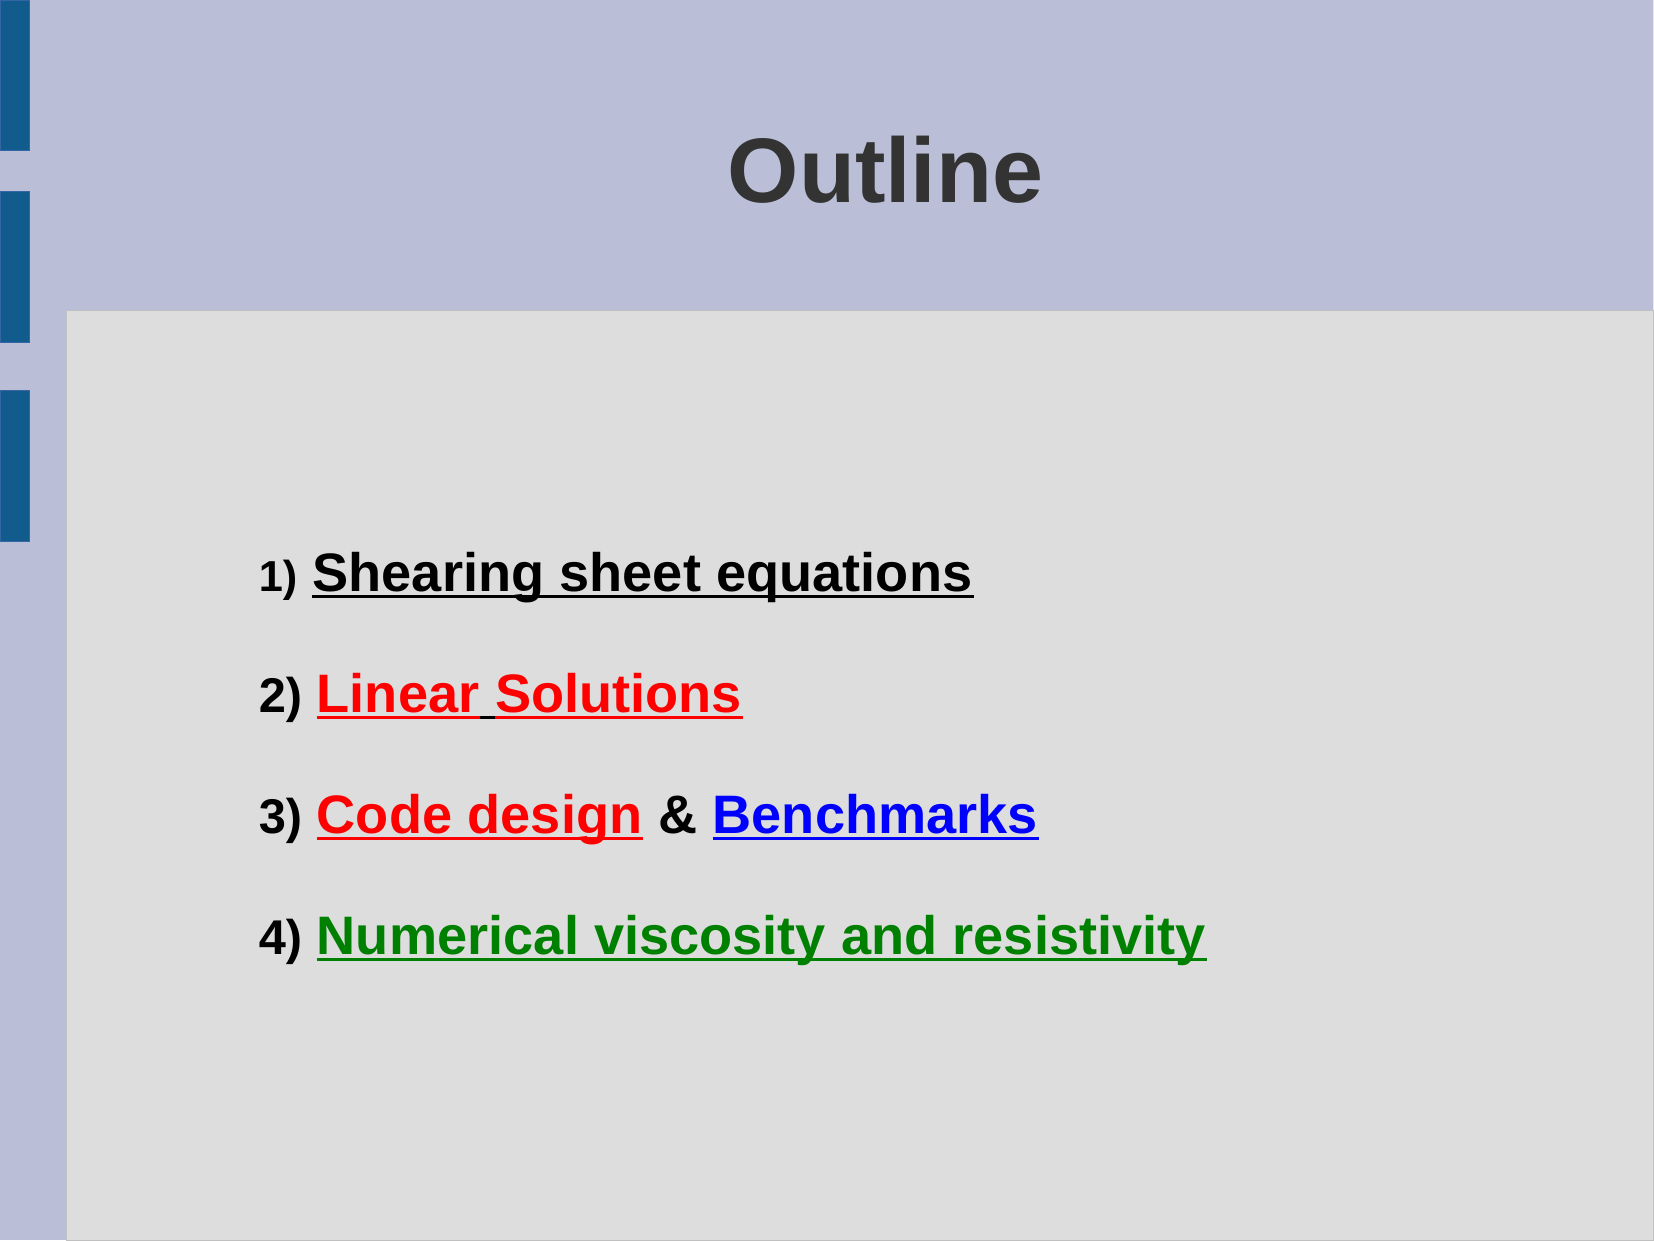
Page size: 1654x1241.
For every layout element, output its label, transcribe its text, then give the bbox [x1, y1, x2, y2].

title Outline [121, 40, 1651, 301]
list Shearing sheet equations Linear Solutions Code design & Benchmarks Numerical viscosity and resistivity [187, 482, 1607, 1135]
